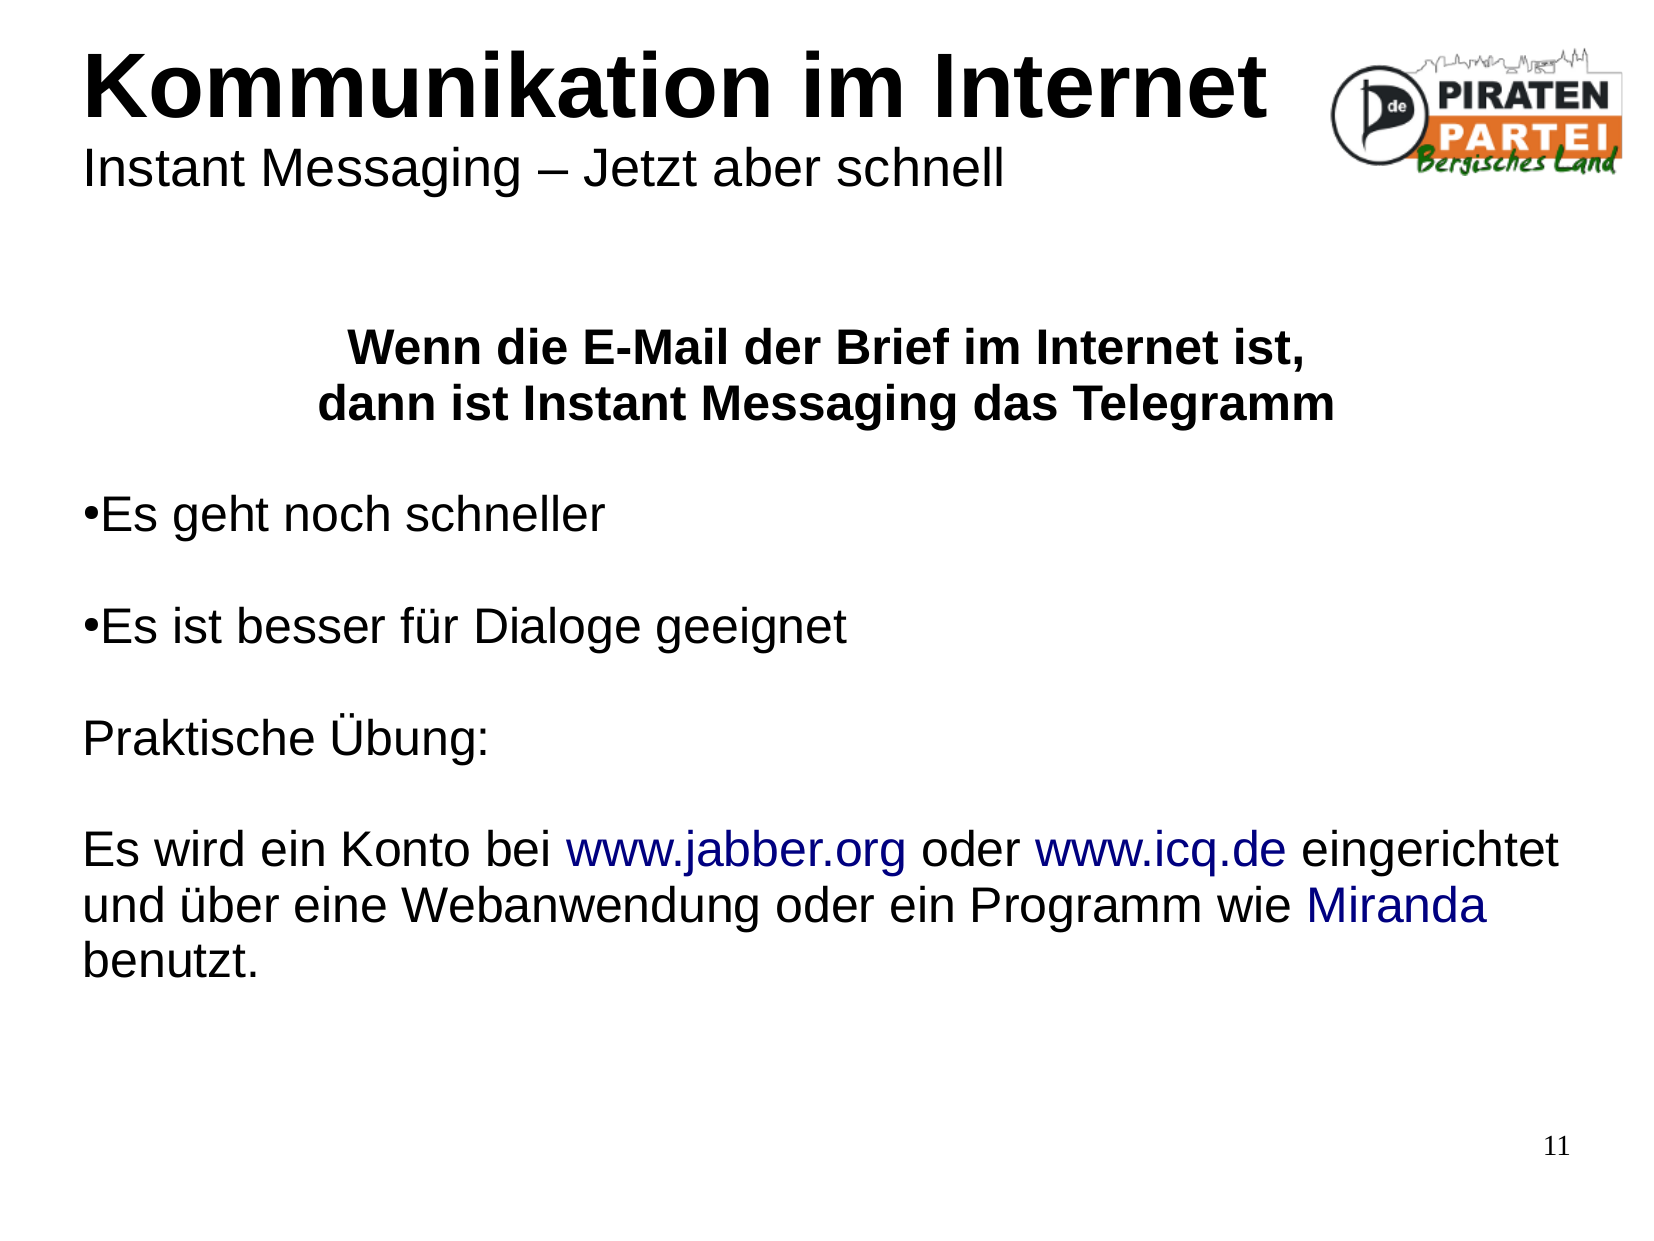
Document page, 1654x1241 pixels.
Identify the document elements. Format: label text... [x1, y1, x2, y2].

title Kommunikation im Internet Instant Messaging – Jetzt aber schnell [82, 34, 1571, 198]
picture [1328, 47, 1625, 176]
text_box Wenn die E-Mail der Brief im Internet ist, dann ist Instant Messaging das Telegramm Es geht noch schneller Es ist besser für Dialoge geeignet Praktische Übung: Es wird ein Konto bei www.jabber.org oder www.icq.de eingerichtet und über eine Webanwendung oder ein Programm wie Miranda benutzt. [82, 206, 1571, 1102]
